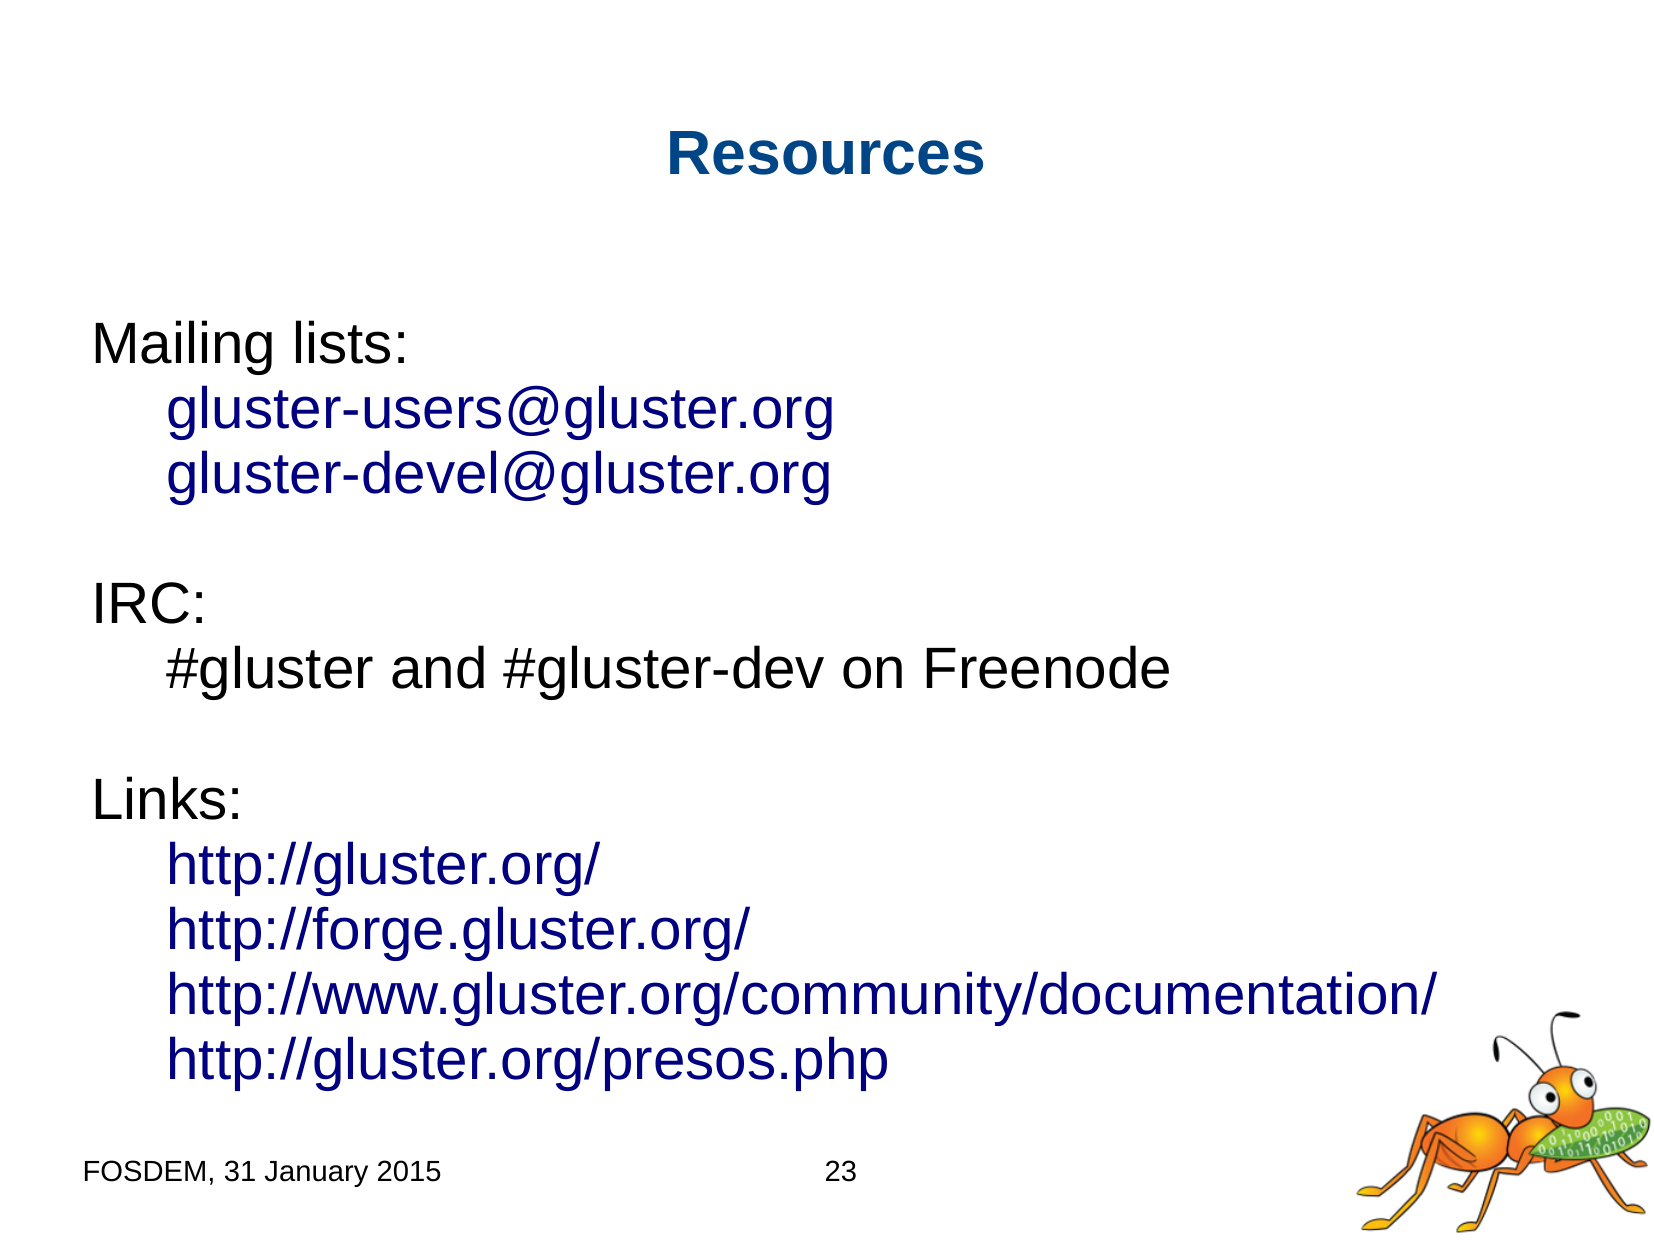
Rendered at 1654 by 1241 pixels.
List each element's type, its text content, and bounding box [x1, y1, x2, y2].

picture [1353, 1009, 1654, 1235]
title Resources [82, 49, 1571, 257]
text_box Mailing lists: gluster-users@gluster.org gluster-devel@gluster.org IRC: #gluster and #gluster-dev on Freenode Links: http://gluster.org/ http://forge.gluster.org/ http://www.gluster.org/community/documentation/ http://gluster.org/presos.php [76, 303, 1495, 1099]
